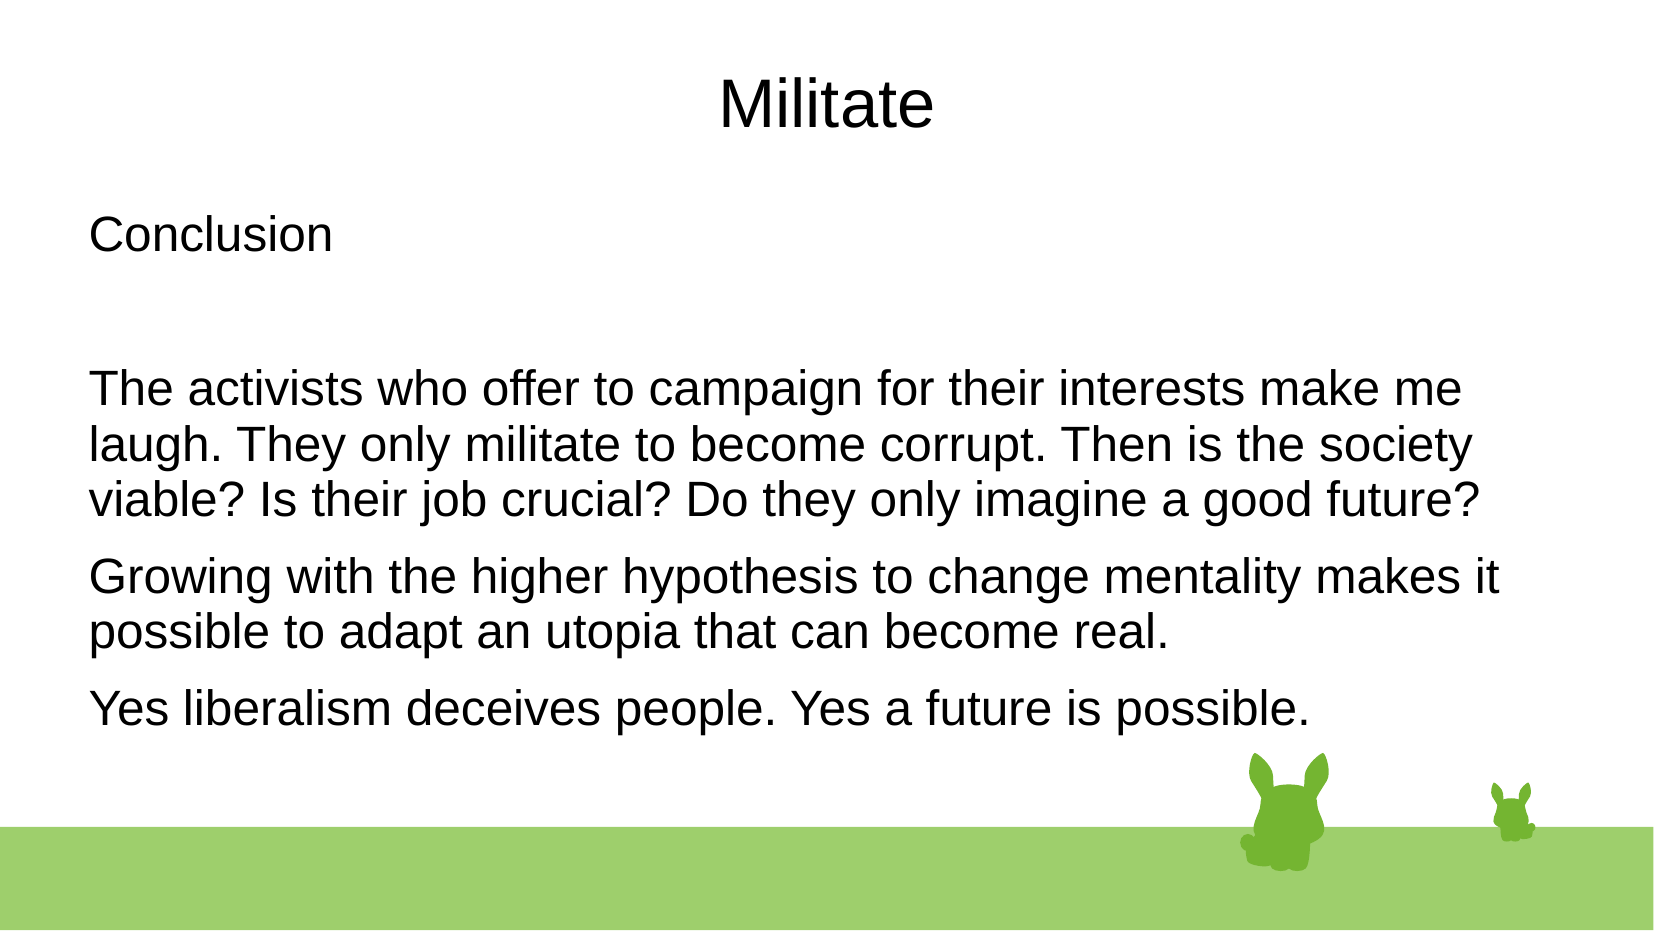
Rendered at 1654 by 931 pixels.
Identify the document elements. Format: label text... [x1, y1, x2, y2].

title Militate [88, 29, 1565, 178]
list Conclusion The activists who offer to campaign for their interests make me laugh. They only militate to become corrupt. Then is the society viable? Is their job crucial? Do they only imagine a good future? Growing with the higher hypothesis to change mentality makes it possible to adapt an utopia that can become real. Yes liberalism deceives people. Yes a future is possible. [88, 206, 1565, 739]
